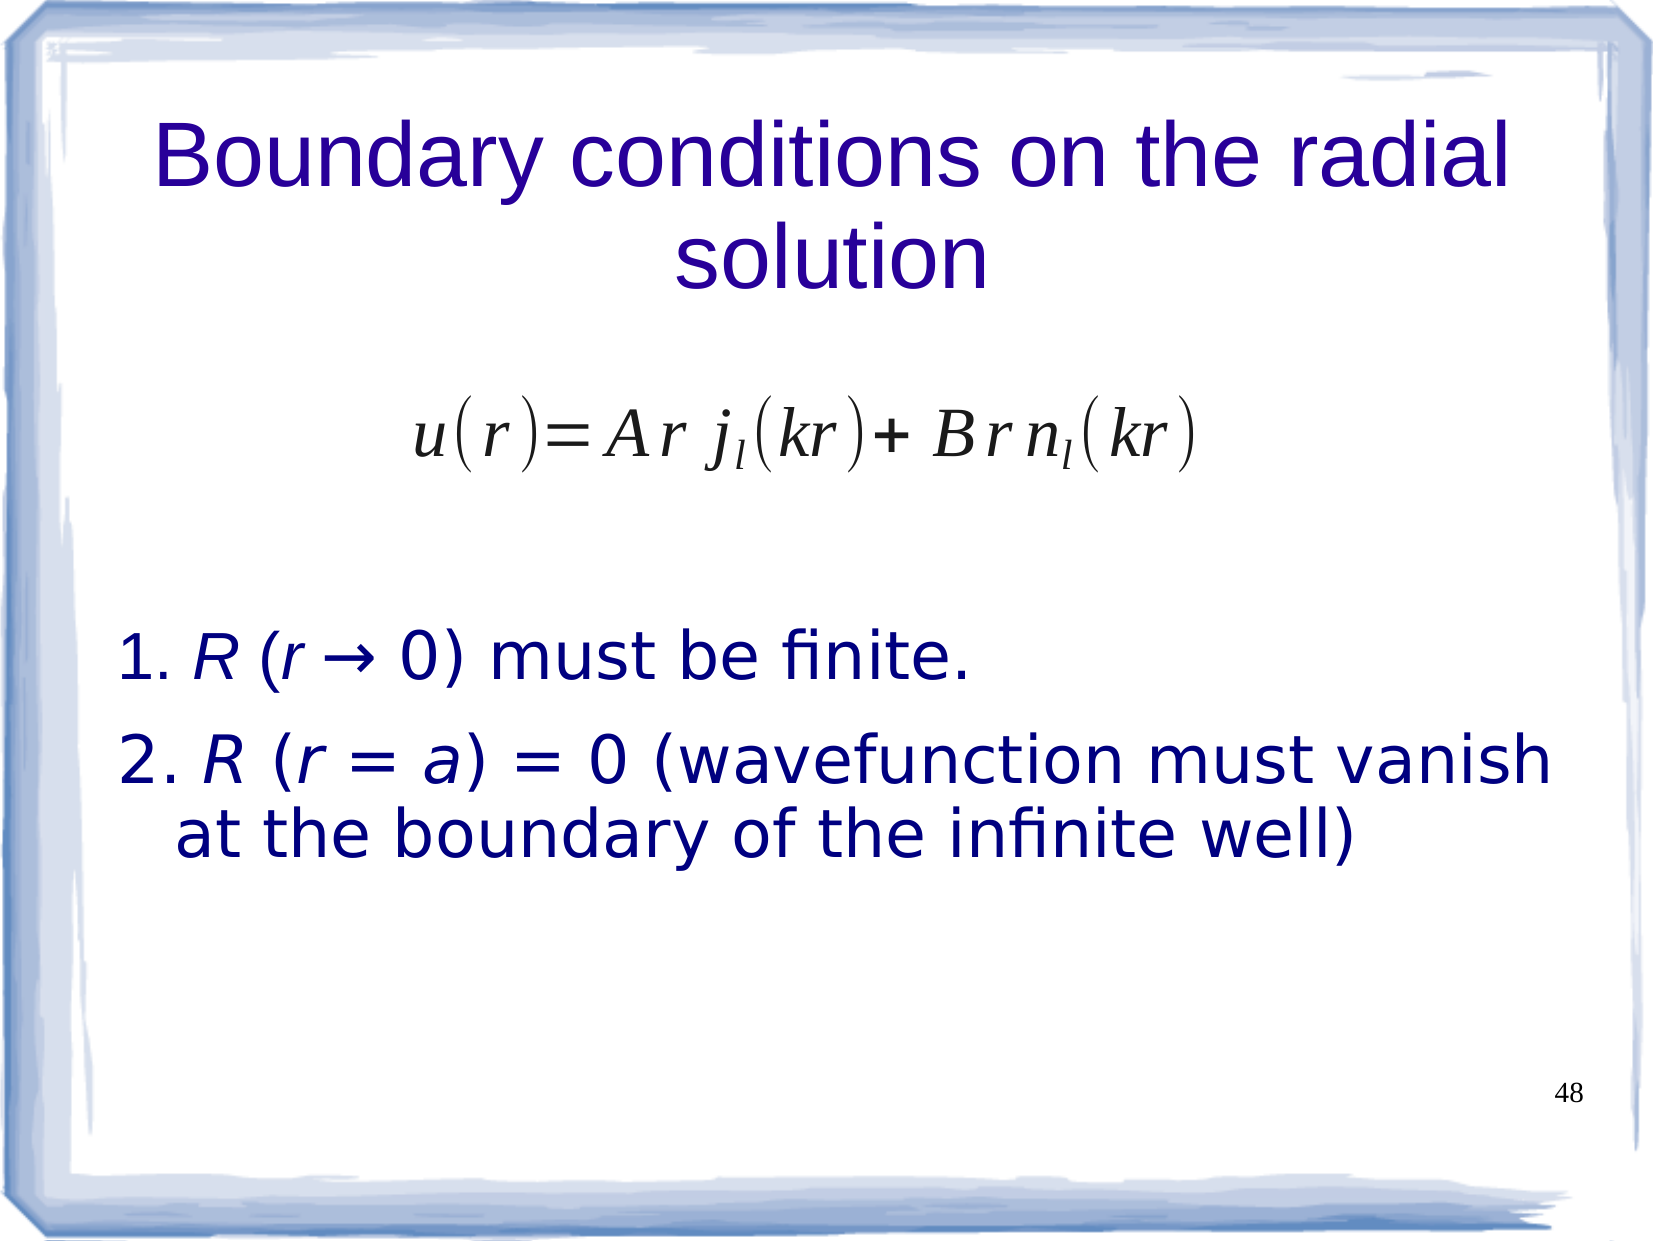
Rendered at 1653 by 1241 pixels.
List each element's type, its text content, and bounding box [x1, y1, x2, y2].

chart [394, 390, 1216, 481]
list 1. R (r → 0) must be finite. 2. R (r = a) = 0 (wavefunction must vanish at the boundary of the infinite well) [117, 615, 1567, 1144]
picture [0, 0, 1653, 1241]
title Boundary conditions on the radial solution [91, 105, 1576, 310]
